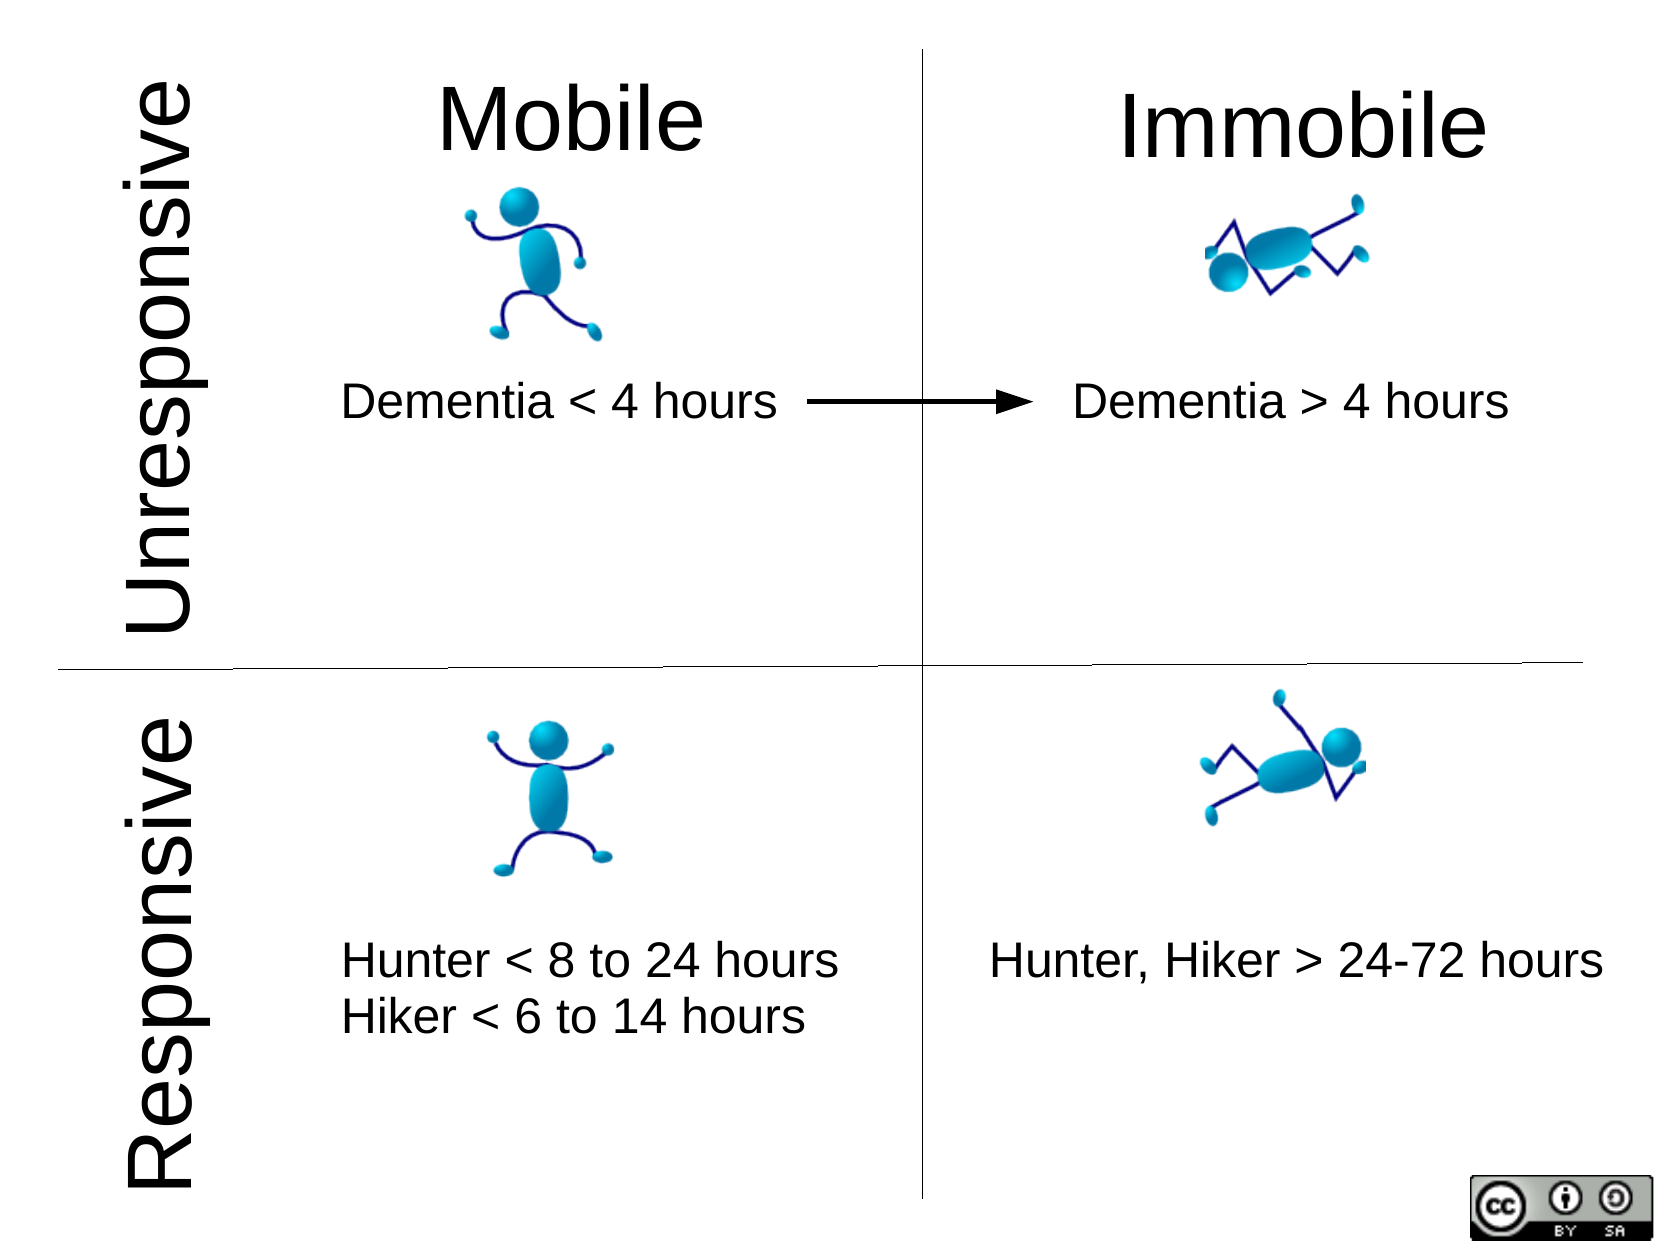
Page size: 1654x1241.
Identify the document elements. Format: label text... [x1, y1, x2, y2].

text_box Immobile [1102, 67, 1505, 185]
text_box Mobile [421, 60, 722, 178]
picture [1205, 184, 1372, 352]
picture [461, 713, 628, 880]
picture [456, 177, 624, 344]
picture [1470, 1175, 1654, 1241]
text_box Unresponsive [98, 63, 217, 655]
text_box Responsive [100, 700, 218, 1211]
text_box Hunter < 8 to 24 hours Hiker < 6 to 14 hours [326, 925, 855, 1052]
picture [1198, 669, 1366, 837]
text_box Hunter, Hiker > 24-72 hours [974, 925, 1620, 996]
text_box Dementia < 4 hours [325, 366, 794, 438]
text_box Dementia > 4 hours [1057, 366, 1526, 438]
